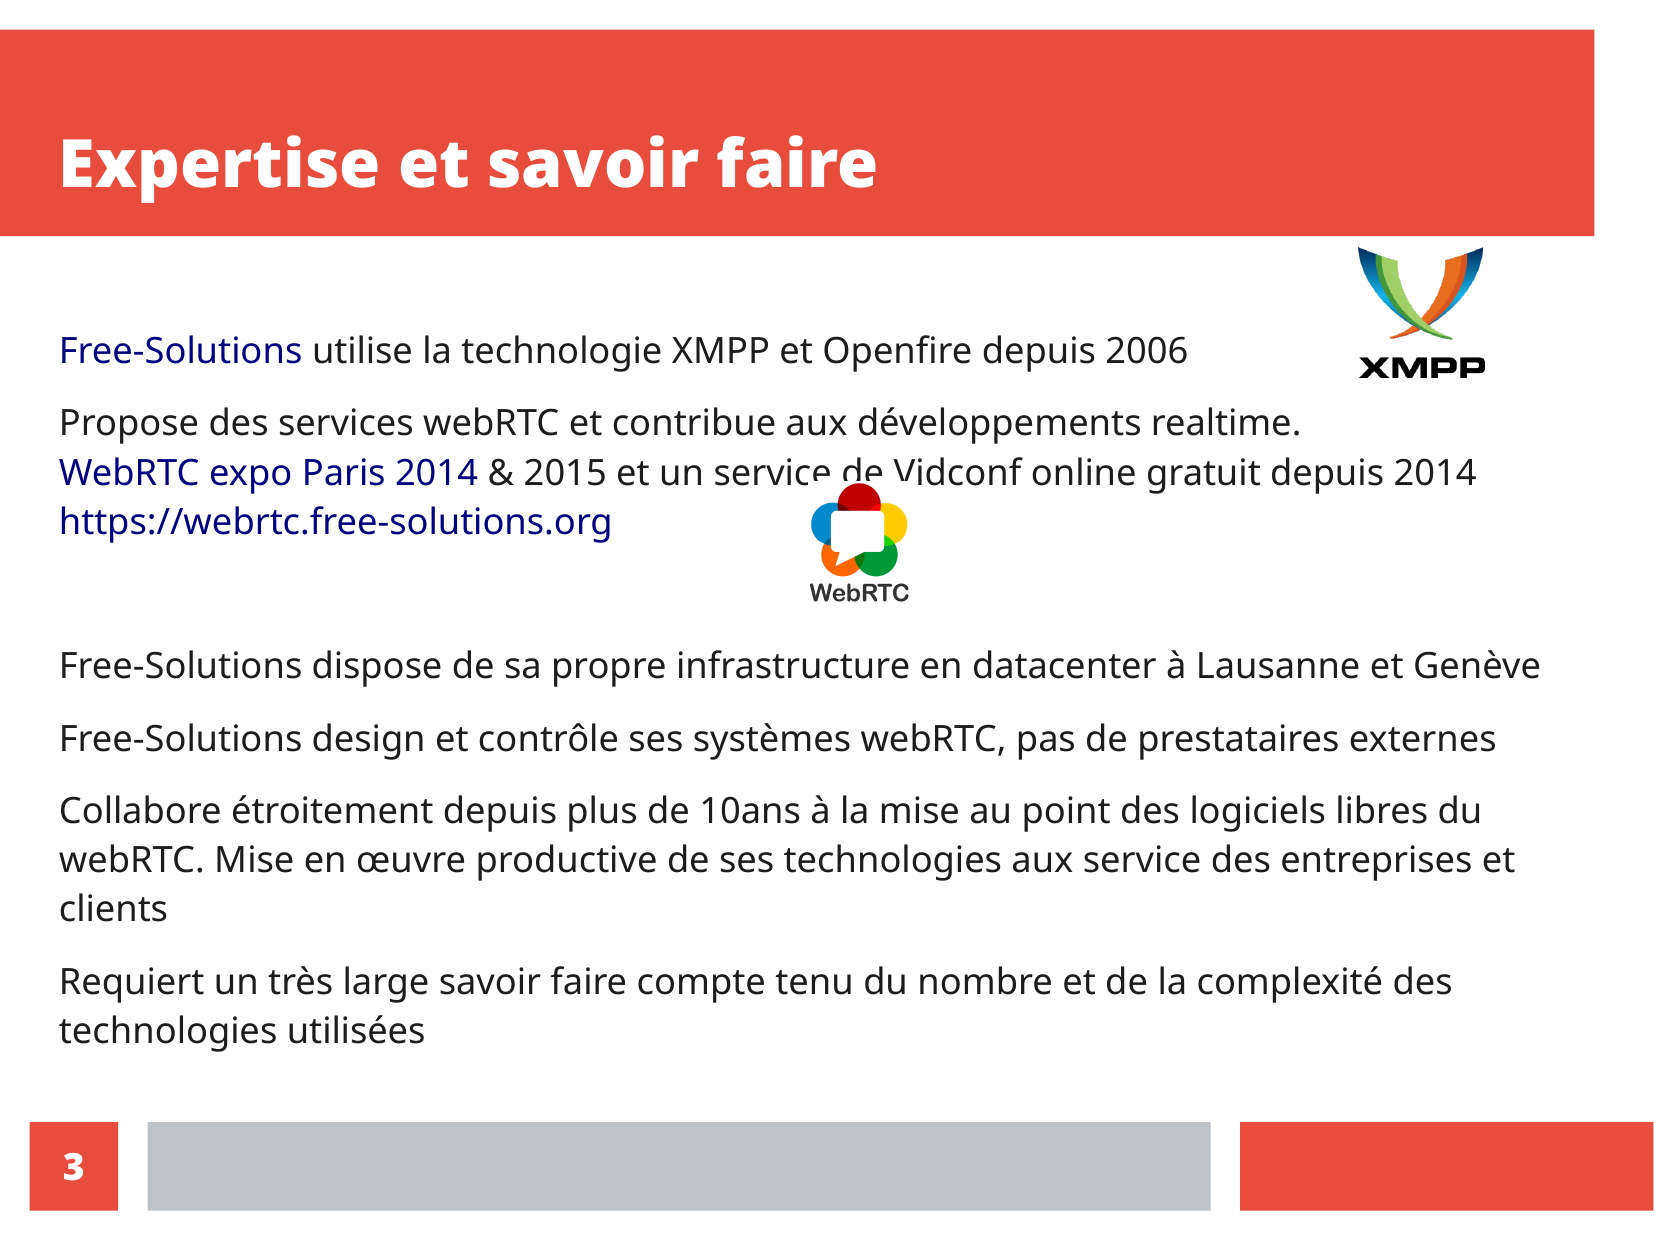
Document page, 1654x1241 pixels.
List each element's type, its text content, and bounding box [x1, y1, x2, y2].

picture [808, 481, 910, 603]
title Expertise et savoir faire [59, 59, 1595, 207]
picture [1358, 247, 1485, 378]
list Free-Solutions utilise la technologie XMPP et Openfire depuis 2006 Propose des services webRTC et contribue aux développements realtime. WebRTC expo Paris 2014 & 2015 et un service de Vidconf online gratuit depuis 2014 https://webrtc.free-solutions.org Free-Solutions dispose de sa propre infrastructure en datacenter à Lausanne et Genève Free-Solutions design et contrôle ses systèmes webRTC, pas de prestataires externes Collabore étroitement depuis plus de 10ans à la mise au point des logiciels libres du webRTC. Mise en œuvre productive de ses technologies aux service des entreprises et clients Requiert un très large savoir faire compte tenu du nombre et de la complexité des technologies utilisées [59, 324, 1565, 1093]
